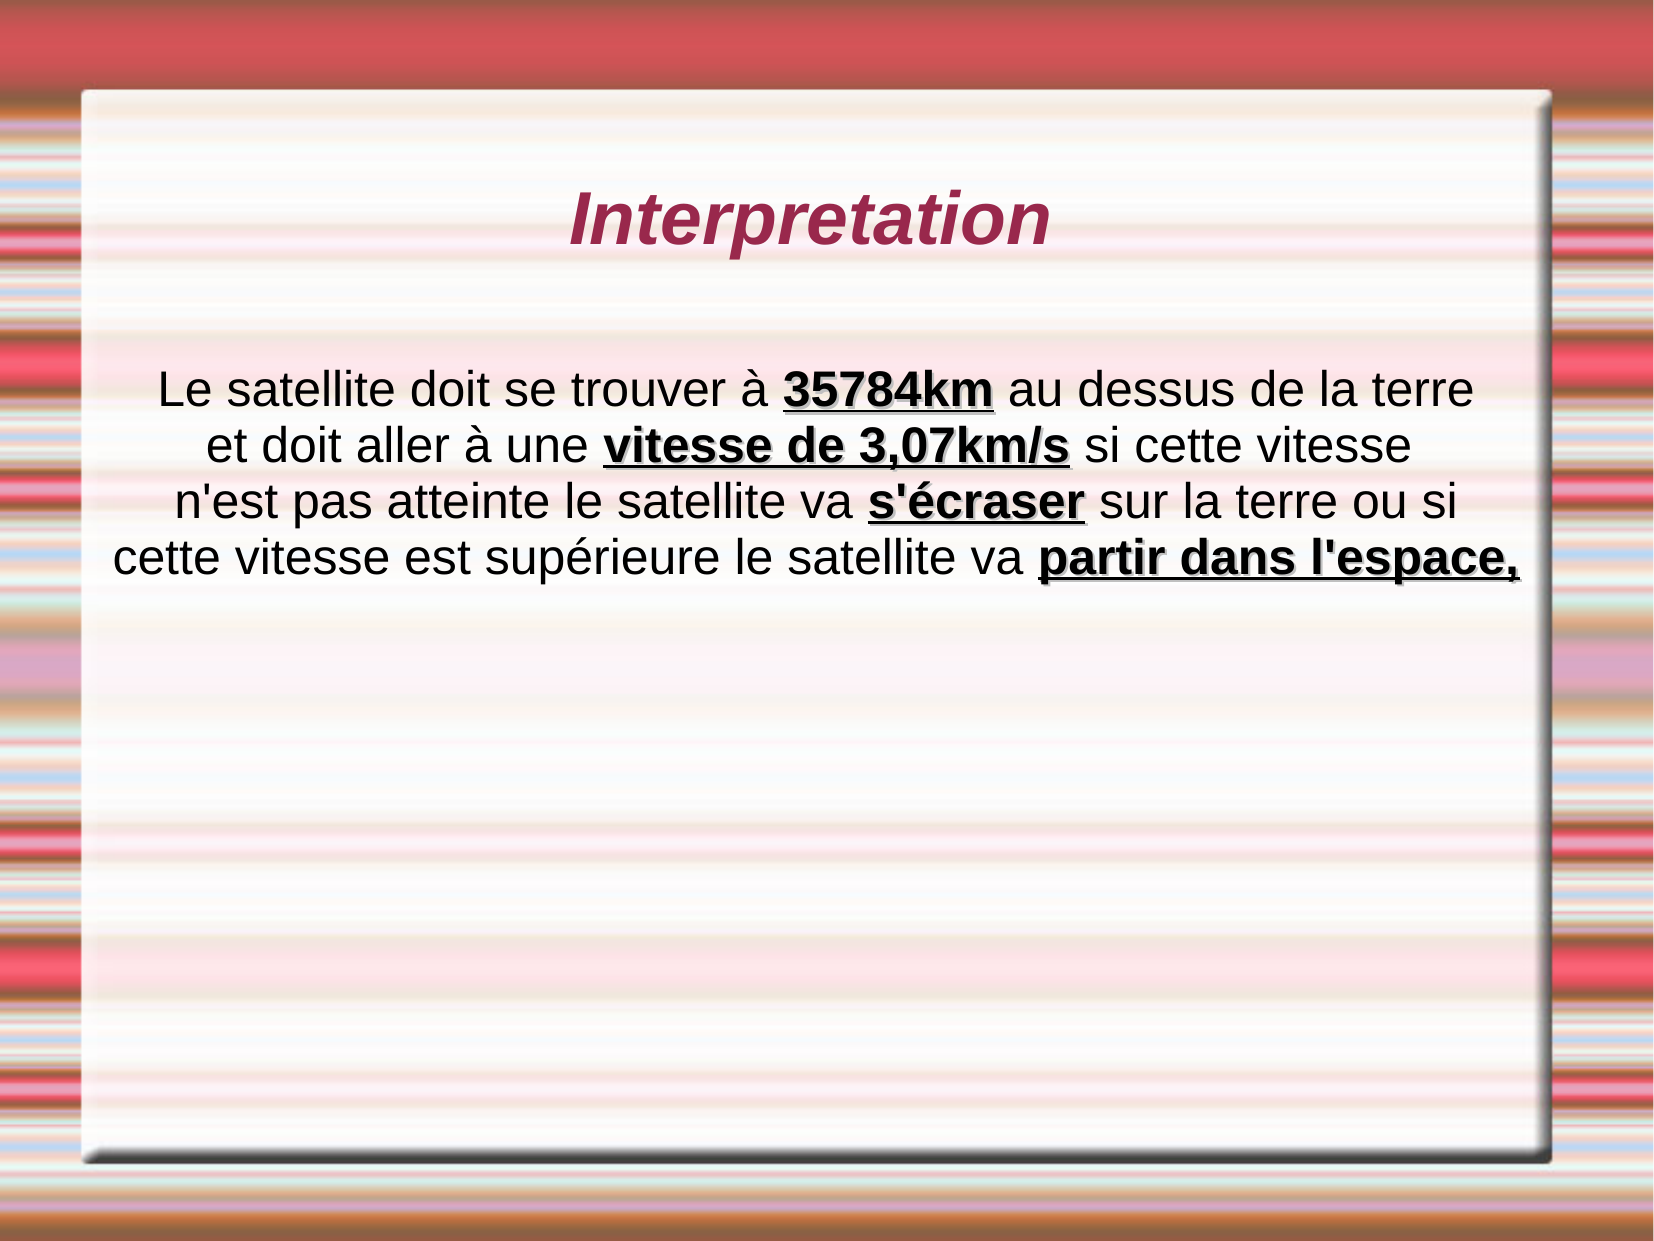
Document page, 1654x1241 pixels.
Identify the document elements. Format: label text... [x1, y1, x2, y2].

picture [0, 0, 1654, 1241]
title Interpretation [88, 114, 1534, 322]
text_box Le satellite doit se trouver à 35784km au dessus de la terre et doit aller à une vitesse de 3,07km/s si cette vitesse n'est pas atteinte le satellite va s'écraser sur la terre ou si cette vitesse est supérieure le satellite va partir dans l'espace, [112, 361, 1520, 591]
